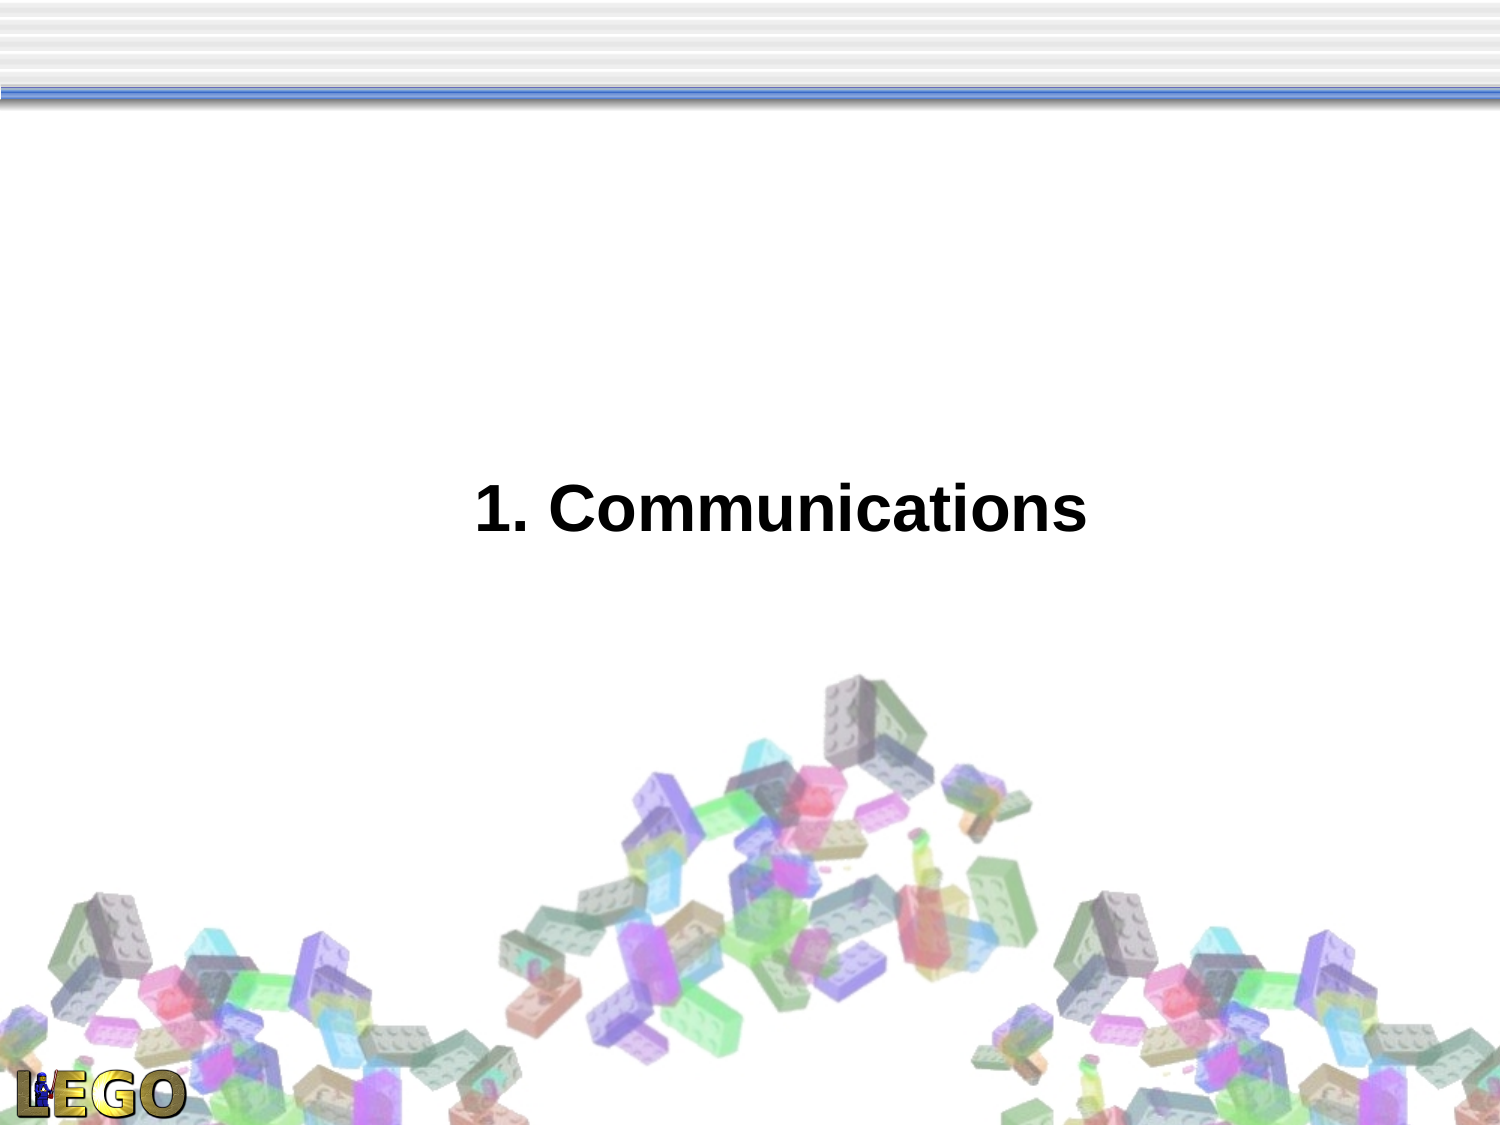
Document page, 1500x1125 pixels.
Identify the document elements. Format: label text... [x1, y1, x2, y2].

picture [0, 0, 1500, 84]
text_box 1. Communications [459, 457, 1109, 583]
picture [0, 111, 1500, 1125]
